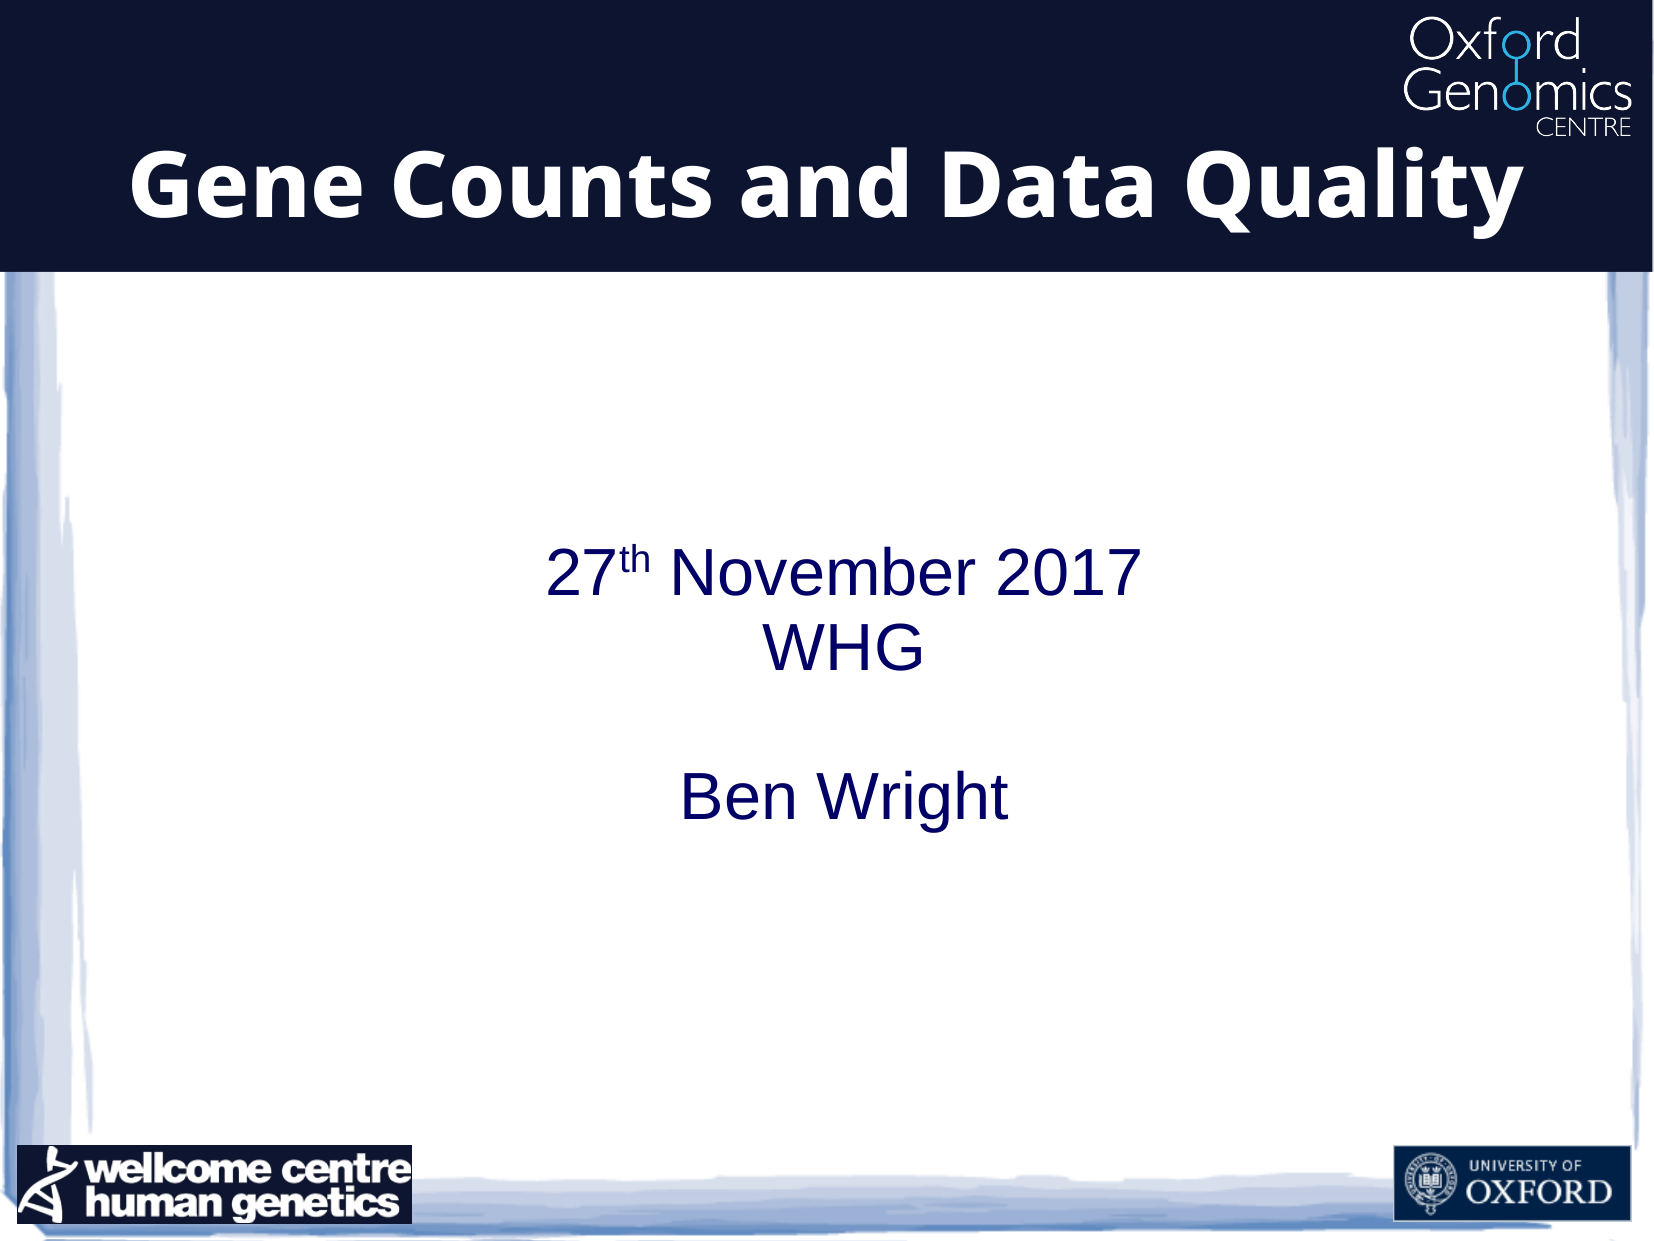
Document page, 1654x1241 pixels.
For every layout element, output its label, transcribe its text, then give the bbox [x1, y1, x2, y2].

picture [0, 0, 1654, 1241]
title Gene Counts and Data Quality [82, 78, 1571, 287]
subtitle 27th November 2017 WHG Ben Wright [118, 324, 1571, 1045]
